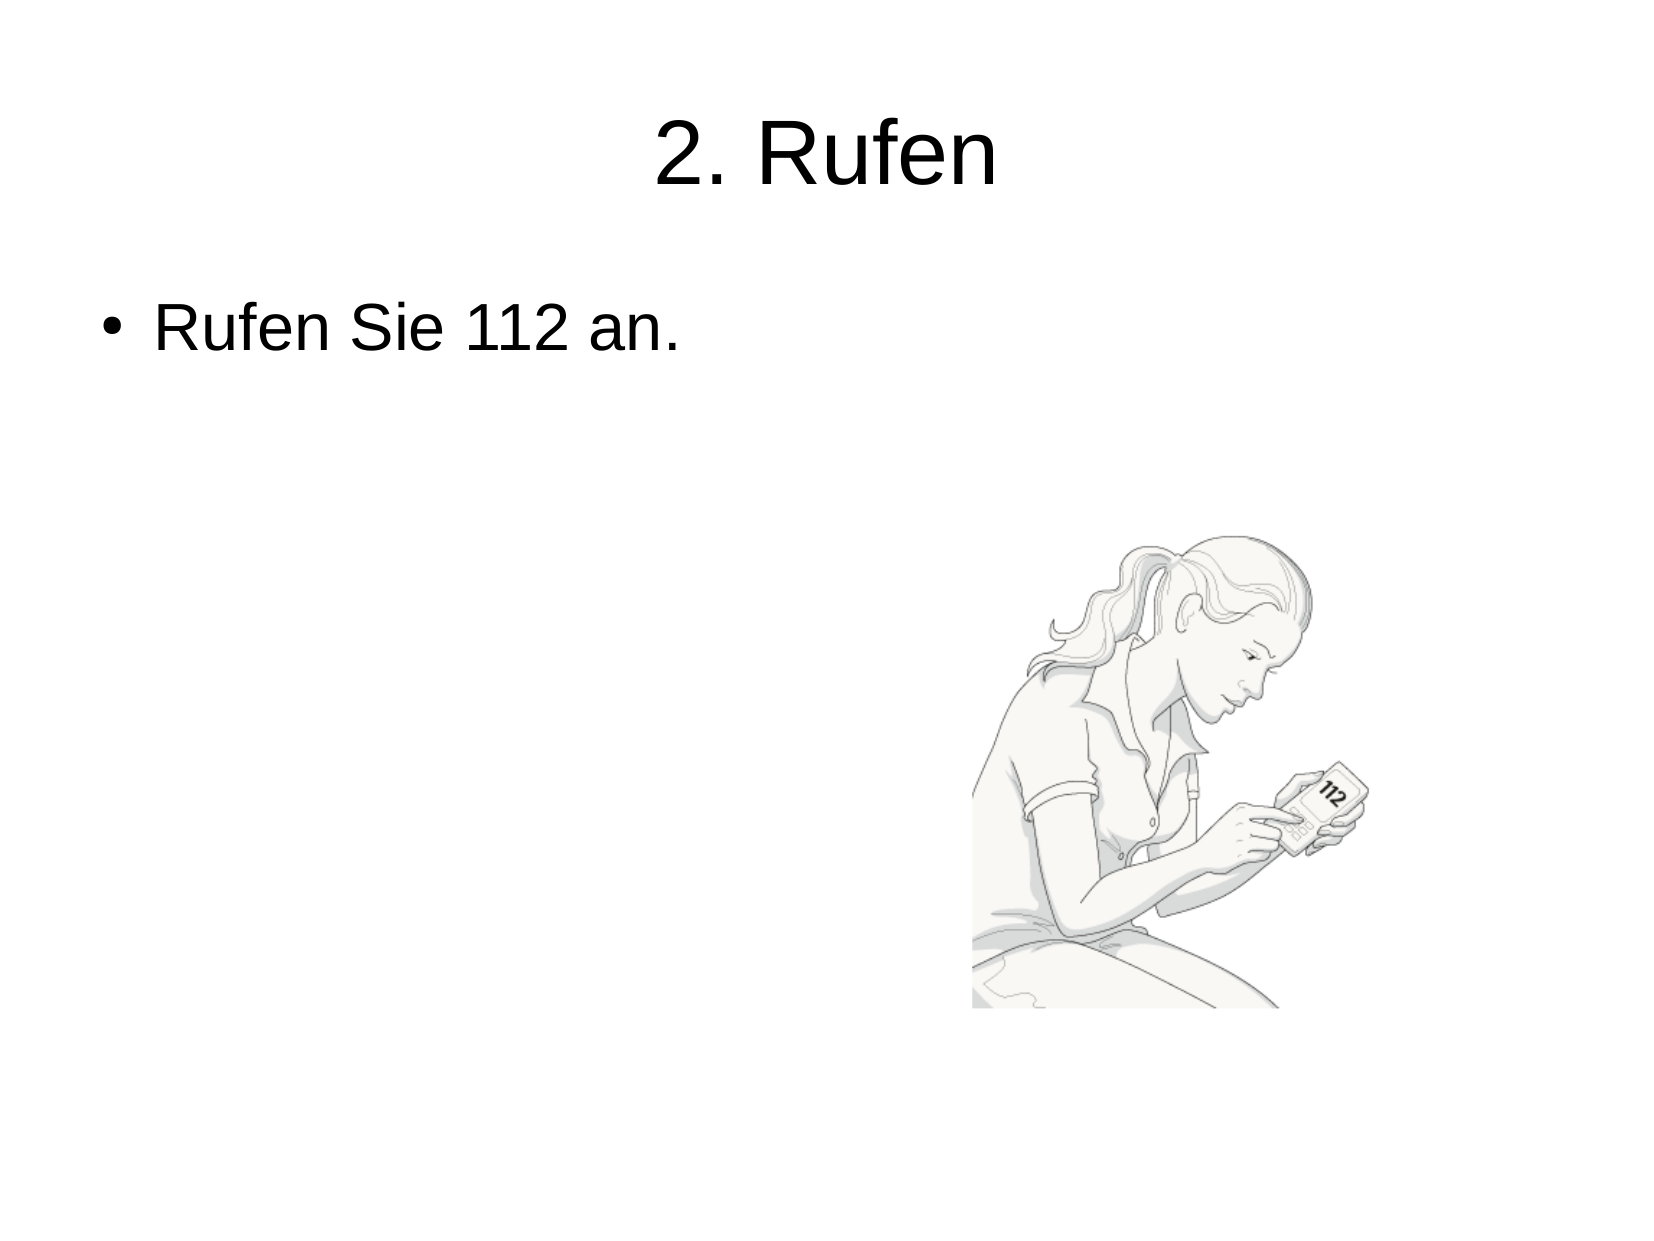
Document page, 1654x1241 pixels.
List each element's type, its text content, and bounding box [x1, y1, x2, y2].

title 2. Rufen [82, 49, 1571, 257]
list Rufen Sie 112 an. [82, 290, 793, 1010]
picture [971, 290, 1395, 1010]
